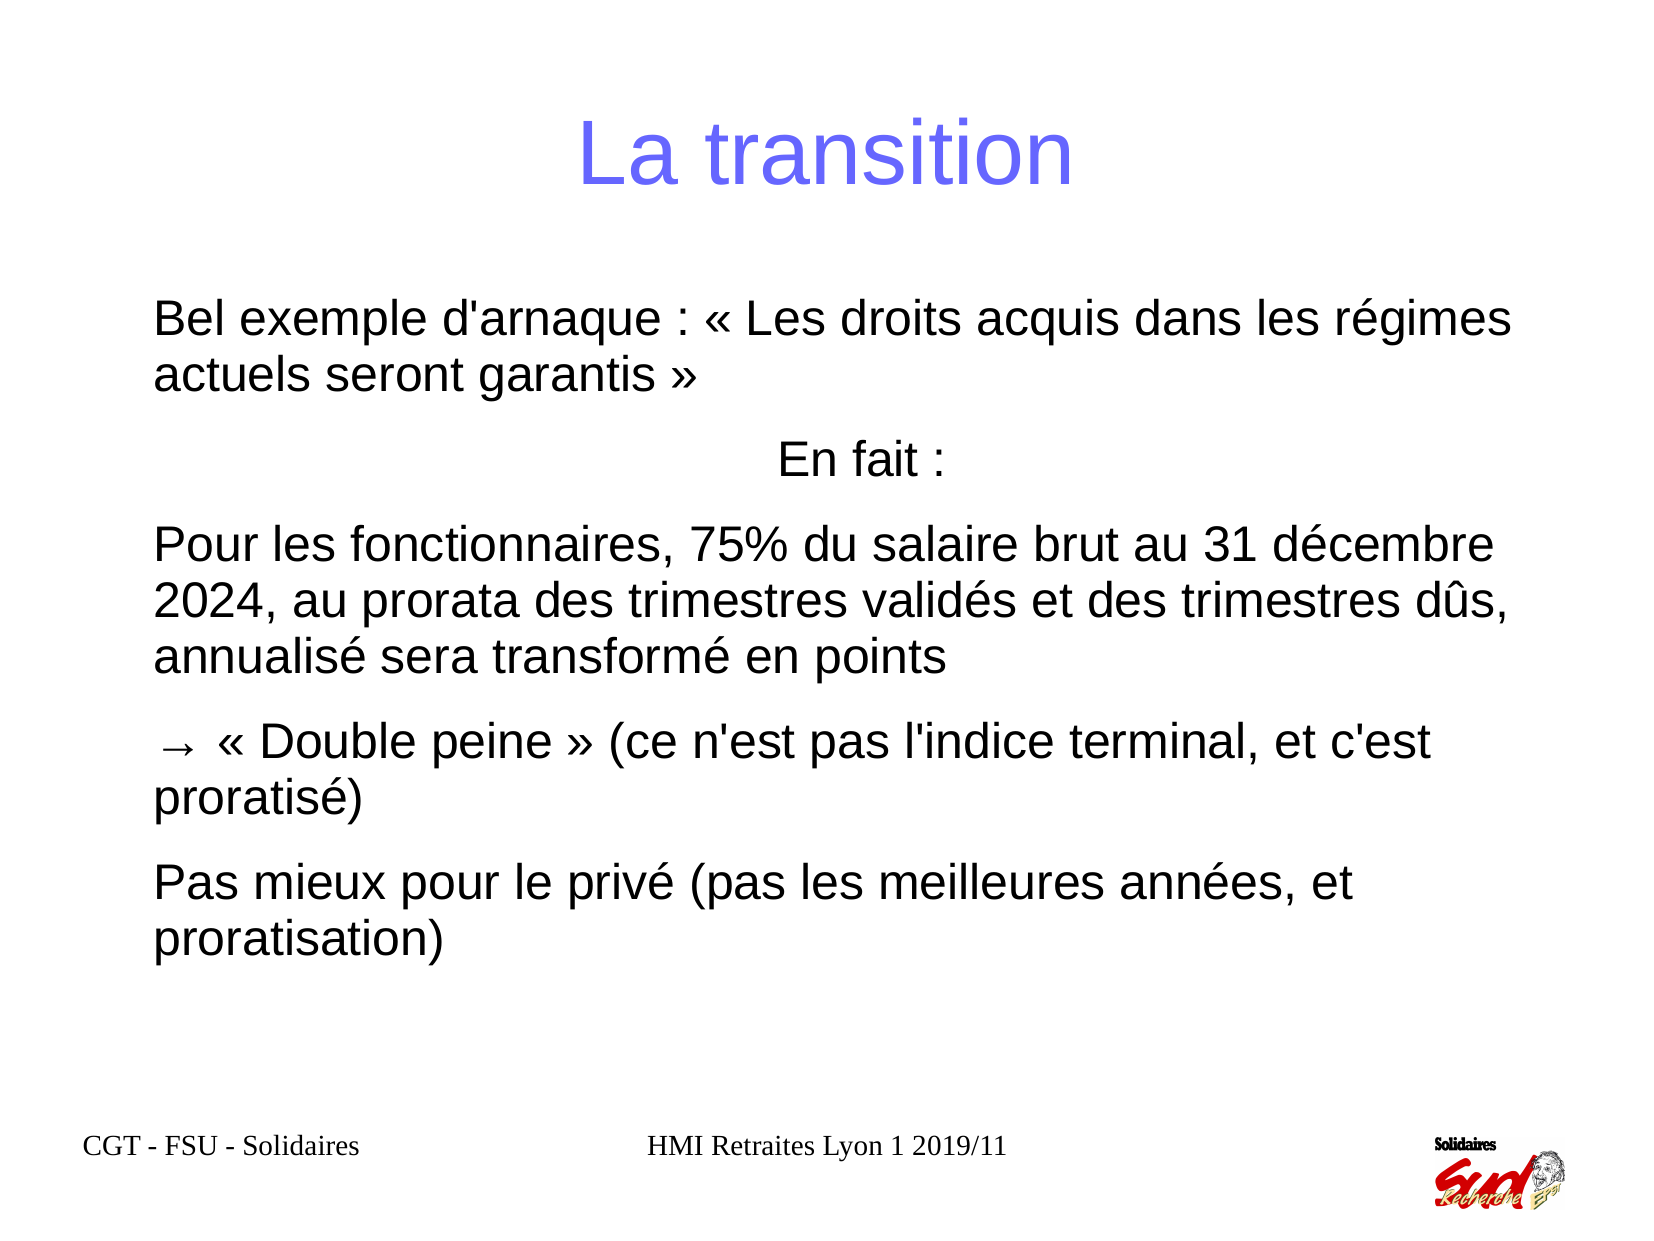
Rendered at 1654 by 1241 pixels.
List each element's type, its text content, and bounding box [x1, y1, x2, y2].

list Bel exemple d'arnaque : « Les droits acquis dans les régimes actuels seront garantis » En fait : Pour les fonctionnaires, 75% du salaire brut au 31 décembre 2024, au prorata des trimestres validés et des trimestres dûs, annualisé sera transformé en points → « Double peine » (ce n'est pas l'indice terminal, et c'est proratisé) Pas mieux pour le privé (pas les meilleures années, et proratisation) [82, 290, 1571, 1010]
picture [1435, 1137, 1565, 1210]
title La transition [82, 49, 1571, 257]
